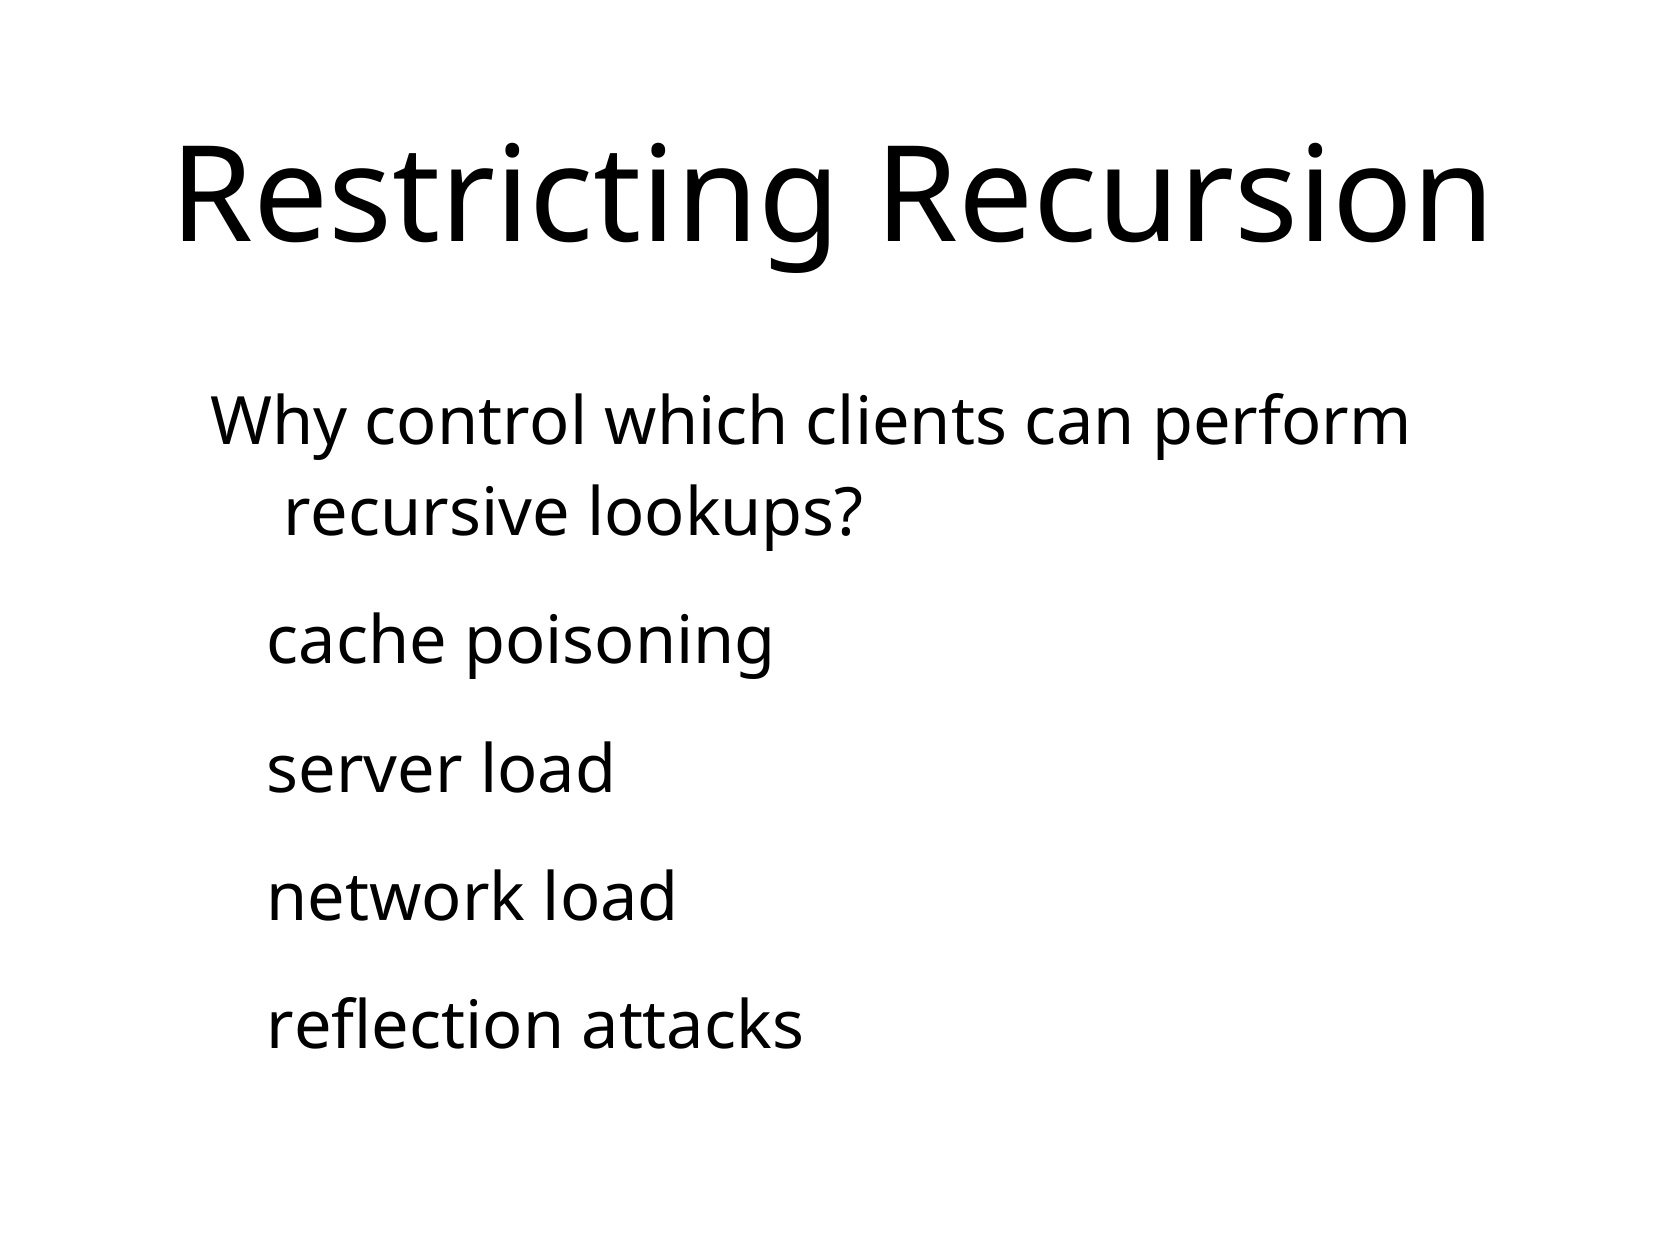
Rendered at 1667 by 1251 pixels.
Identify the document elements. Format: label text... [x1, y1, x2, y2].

title Restricting Recursion [162, 33, 1505, 346]
list Why control which clients can perform recursive lookups? cache poisoning server load network load reflection attacks [162, 354, 1505, 1088]
